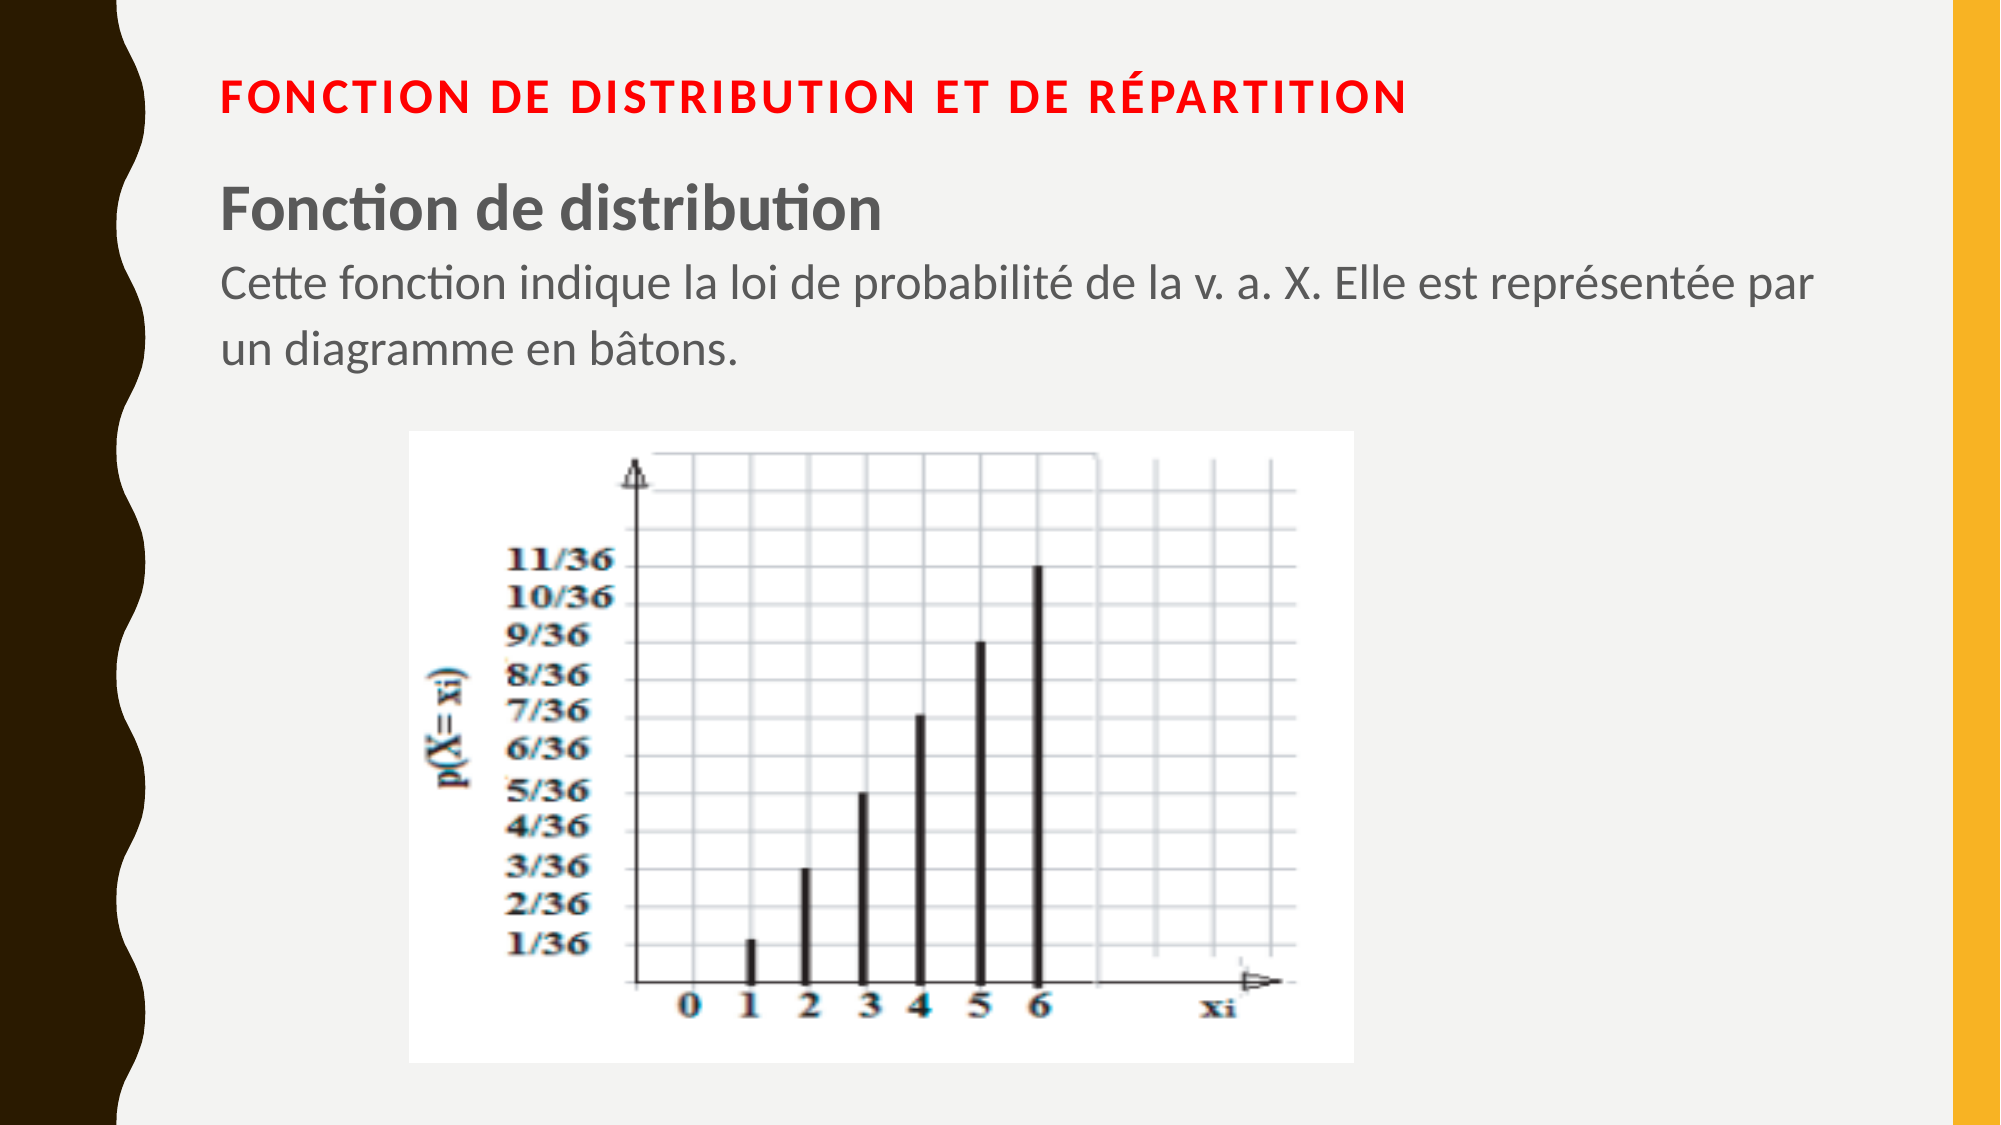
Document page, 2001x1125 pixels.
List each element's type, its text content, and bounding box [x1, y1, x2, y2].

title Fonction de distribution et de répartition [205, 62, 1876, 136]
list Fonction de distribution Cette fonction indique la loi de probabilité de la v. a. X. Elle est représentée par un diagramme en bâtons. [205, 148, 1876, 965]
picture [409, 431, 1354, 1063]
